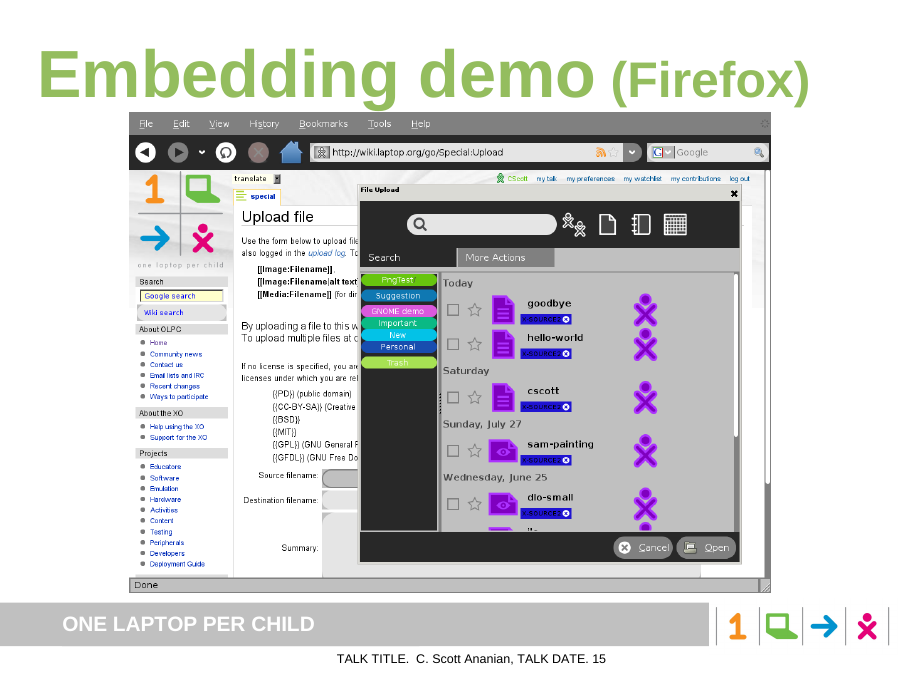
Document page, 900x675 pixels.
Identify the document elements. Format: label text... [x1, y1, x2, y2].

picture [709, 598, 898, 655]
title Embedding demo (Firefox) [37, 37, 856, 211]
picture [129, 112, 771, 593]
